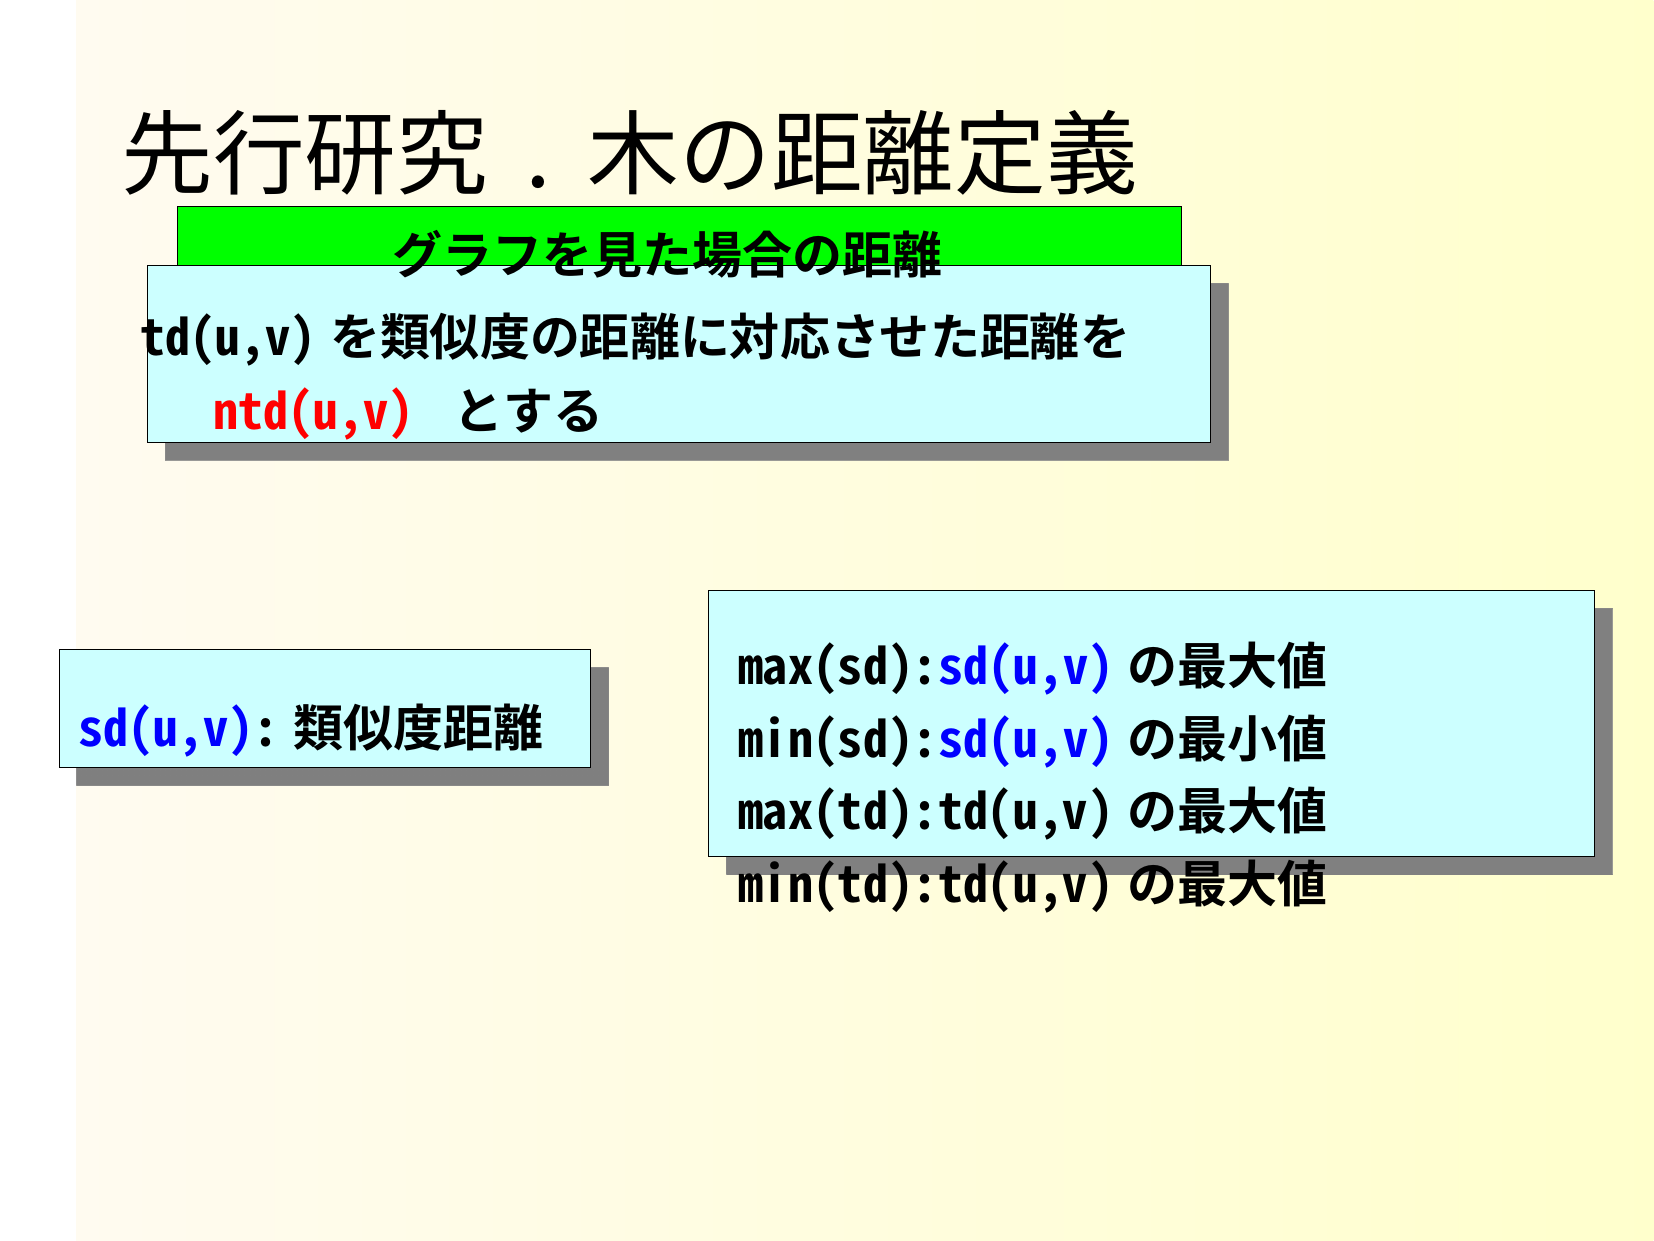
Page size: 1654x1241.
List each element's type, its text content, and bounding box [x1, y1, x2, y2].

text_box [147, 206, 1211, 287]
text_box td(u,v)を類似度の距離に対応させた距離を ntd(u,v) とする [88, 287, 1409, 414]
text_box [59, 649, 591, 768]
text_box [708, 590, 1595, 688]
text_box [272, 414, 278, 424]
text_box [708, 739, 1595, 857]
text_box [147, 414, 1211, 443]
title 先行研究.木の距離定義 [121, 43, 1534, 252]
text_box グラフを見た場合の距離 [392, 215, 945, 266]
text_box sd(u,v):類似度距離 [78, 688, 738, 739]
text_box [322, 414, 328, 423]
text_box max(sd):sd(u,v)の最大値 min(sd):sd(u,v)の最小値 max(td):td(u,v)の最大値 min(td):td(u,v)の最大値 [738, 626, 1595, 827]
